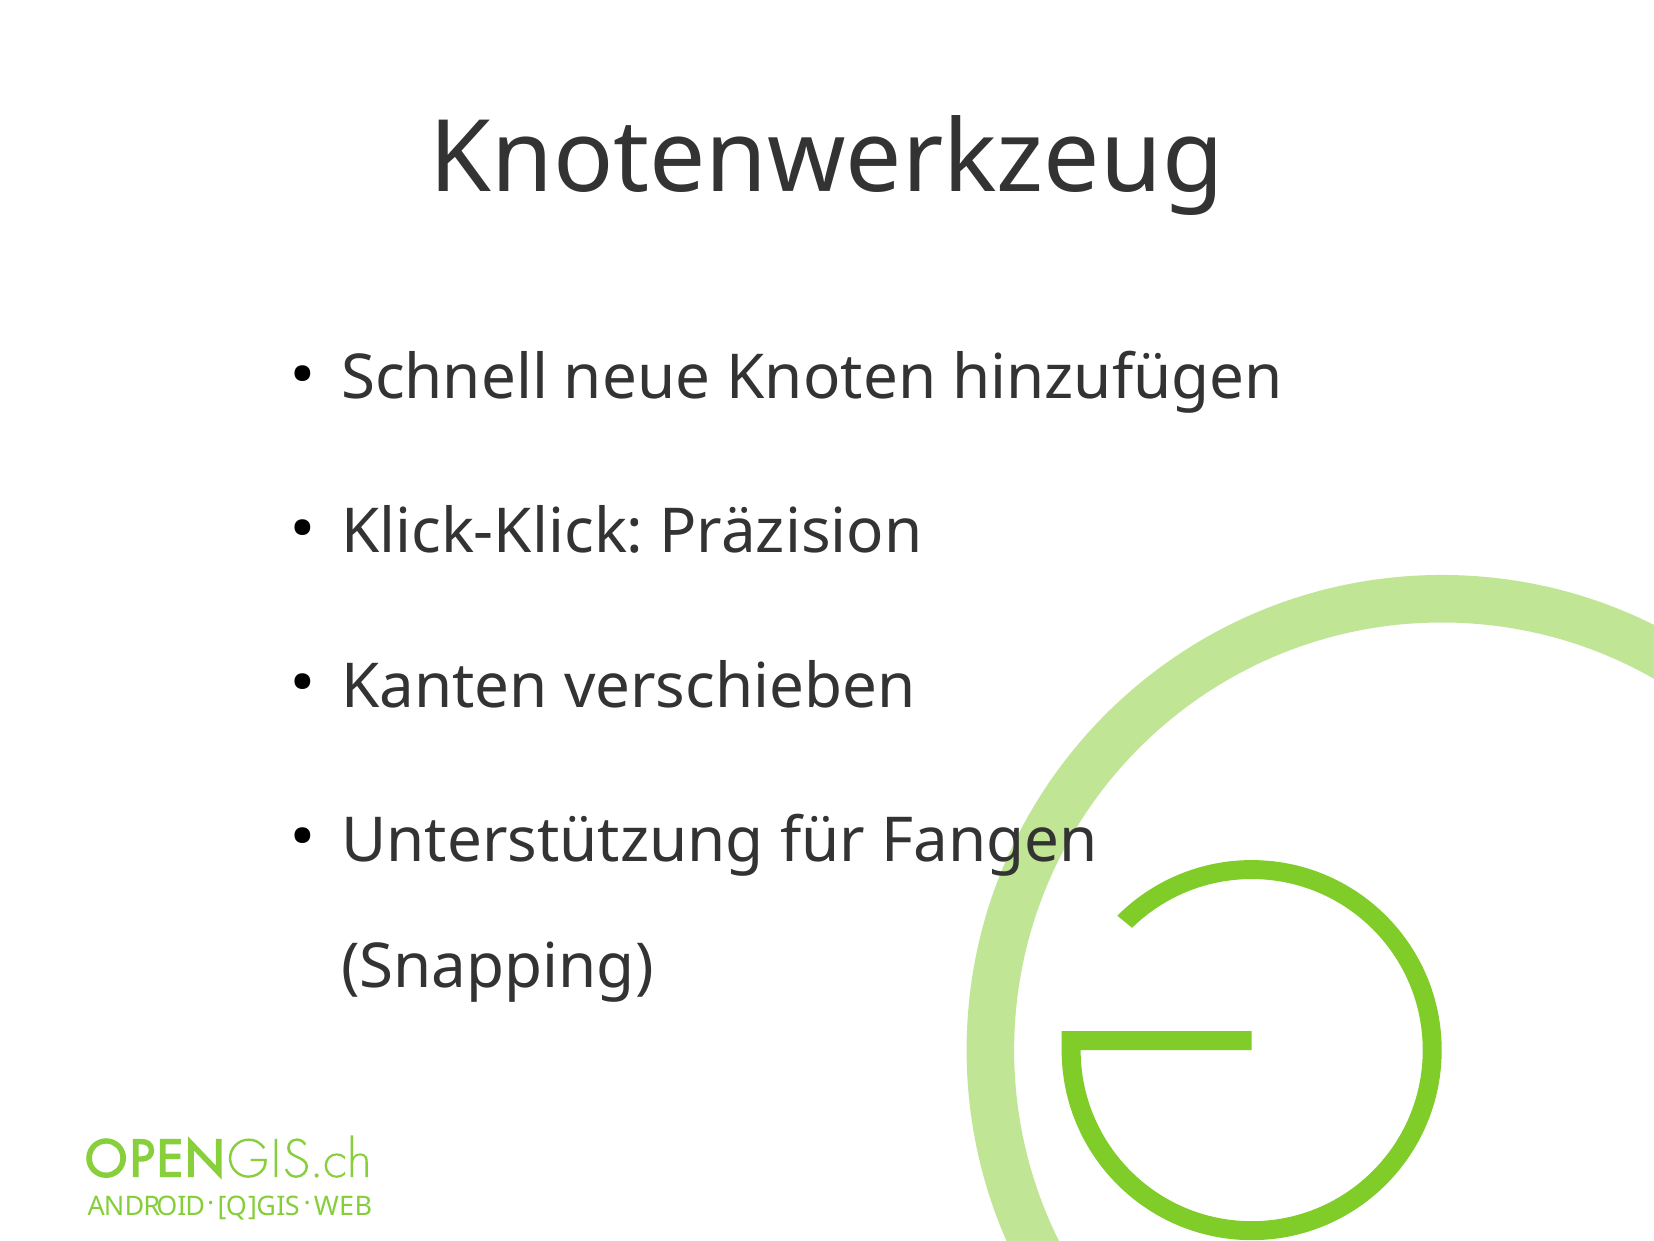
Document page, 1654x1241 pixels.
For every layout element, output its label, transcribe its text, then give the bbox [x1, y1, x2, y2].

title Knotenwerkzeug [82, 49, 1571, 257]
list Schnell neue Knoten hinzufügen Klick-Klick: Präzision Kanten verschieben Unterstützung für Fangen (Snapping) [275, 290, 1379, 1010]
